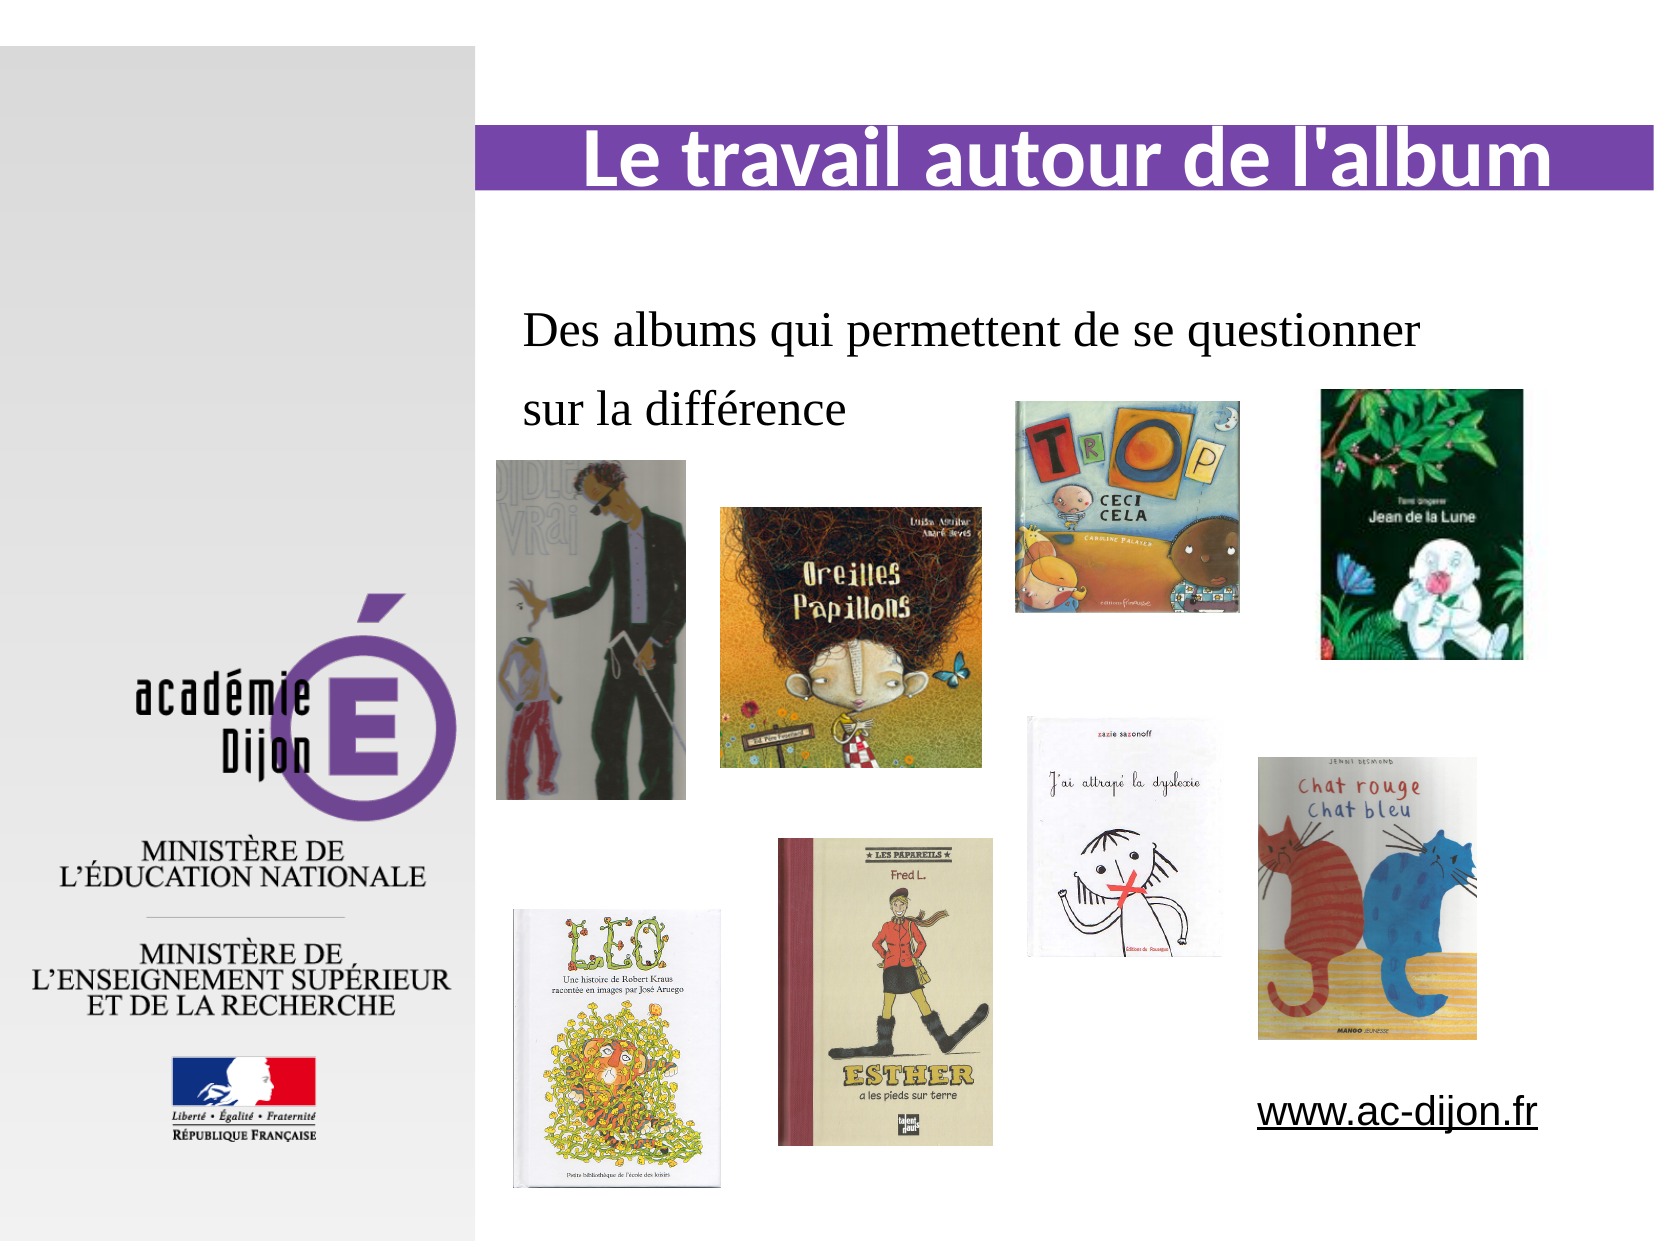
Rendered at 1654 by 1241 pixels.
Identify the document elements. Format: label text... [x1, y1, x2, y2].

title Le travail autour de l'album [397, 49, 1570, 256]
picture [1287, 389, 1558, 660]
picture [1015, 401, 1240, 613]
picture [778, 838, 993, 1146]
picture [32, 593, 457, 1142]
picture [513, 909, 721, 1188]
list Des albums qui permettent de se questionner sur la différence [507, 289, 1570, 1026]
picture [1258, 757, 1477, 1040]
picture [496, 460, 686, 800]
picture [1027, 716, 1224, 957]
picture [720, 507, 982, 768]
